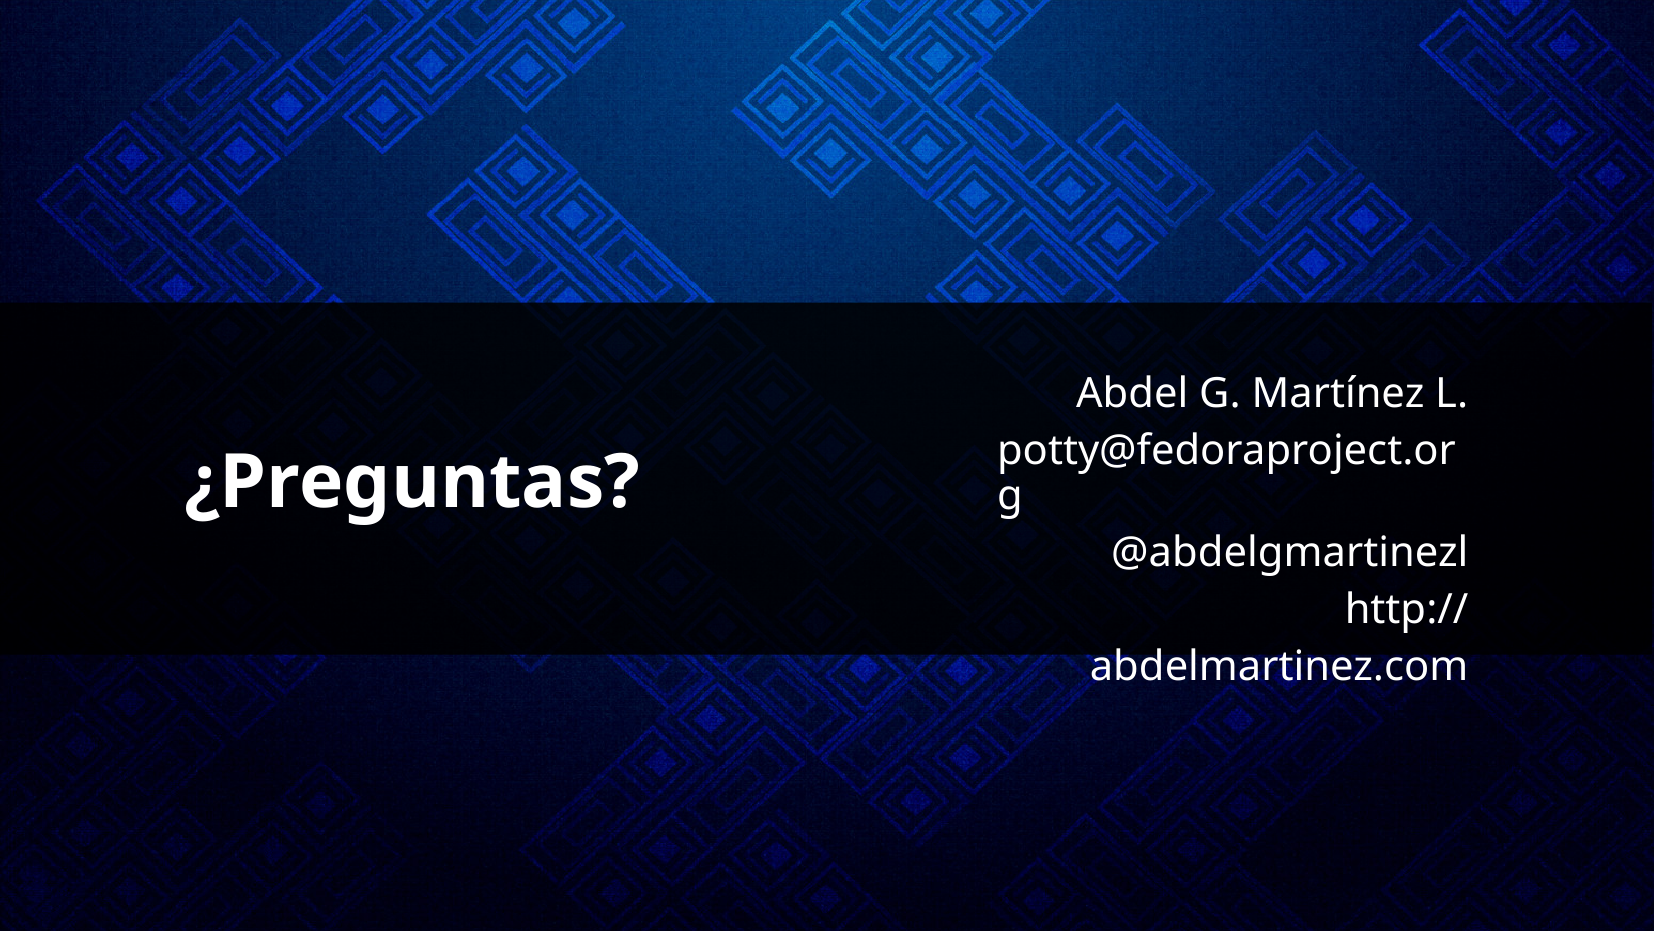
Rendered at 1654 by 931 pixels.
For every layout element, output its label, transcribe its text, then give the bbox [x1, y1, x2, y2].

picture [0, 0, 1654, 931]
text_box Abdel G. Martínez L. potty@fedoraproject.org @abdelgmartinezl http://abdelmartinez.com [982, 355, 1484, 596]
picture [1120, 660, 1133, 677]
text_box [825, 302, 1652, 655]
text_box ¿Preguntas? [0, 302, 825, 655]
picture [1144, 660, 1156, 677]
